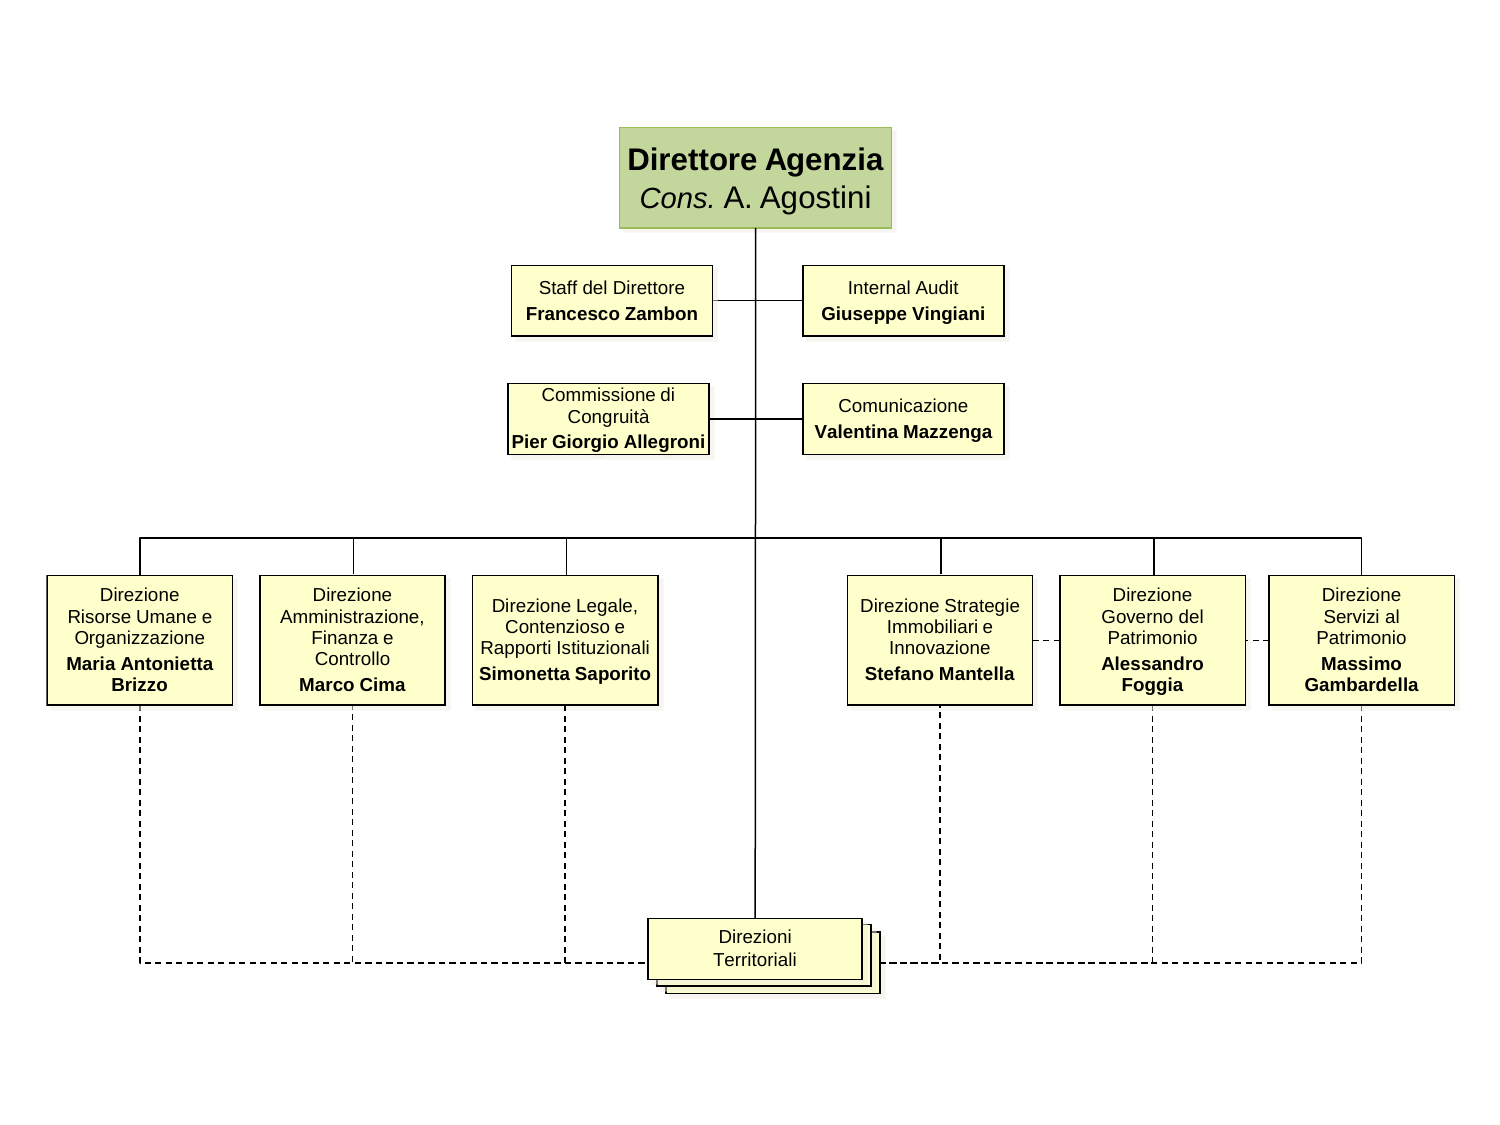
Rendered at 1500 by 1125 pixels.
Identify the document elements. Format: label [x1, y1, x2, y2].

picture [46, 126, 1495, 999]
